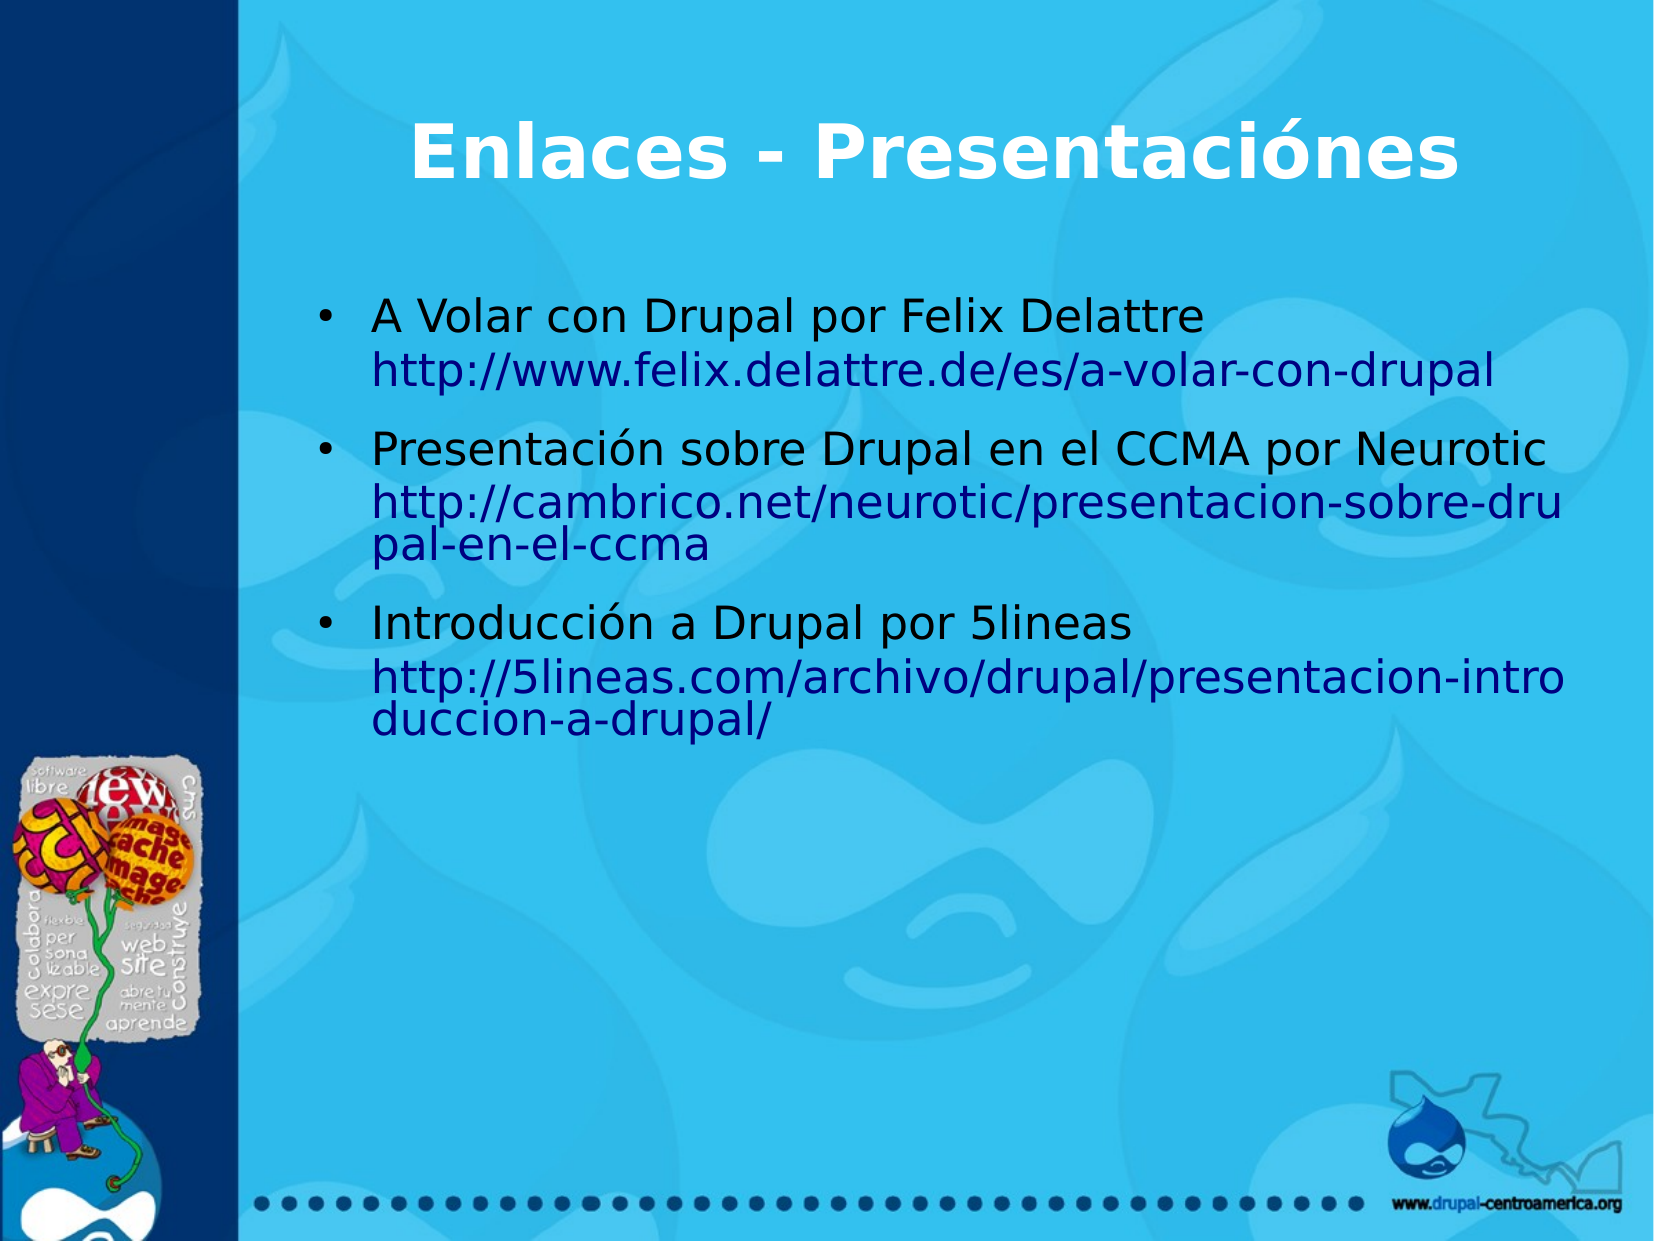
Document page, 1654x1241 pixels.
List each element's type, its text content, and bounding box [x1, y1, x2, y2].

picture [0, 0, 1654, 1241]
title Enlaces - Presentaciónes [300, 56, 1571, 250]
list A Volar con Drupal por Felix Delattre http://www.felix.delattre.de/es/a-volar-con-drupal Presentación sobre Drupal en el CCMA por Neurotic http://cambrico.net/neurotic/presentacion-sobre-drupal-en-el-ccma Introducción a Drupal por 5lineas http://5lineas.com/archivo/drupal/presentacion-introduccion-a-drupal/ [300, 290, 1571, 1109]
